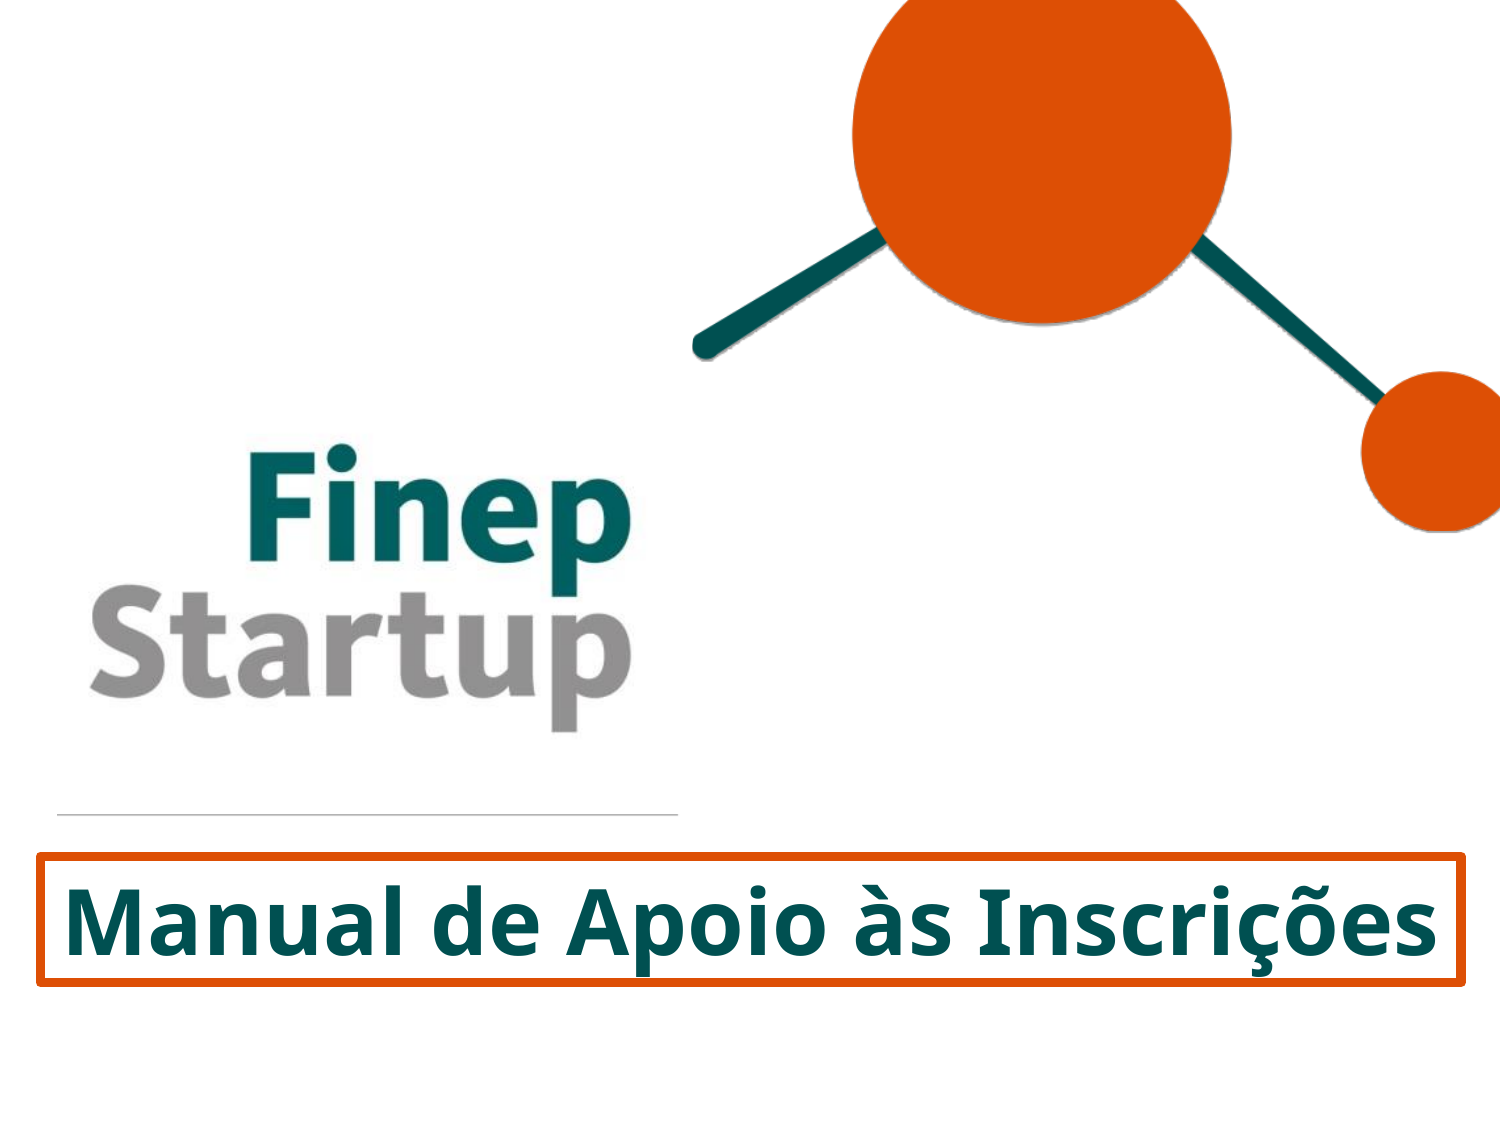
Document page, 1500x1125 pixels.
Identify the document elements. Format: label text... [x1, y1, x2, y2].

picture [57, 371, 680, 814]
text_box Manual de Apoio às Inscrições [40, 856, 1461, 983]
text_box [0, 766, 658, 1125]
